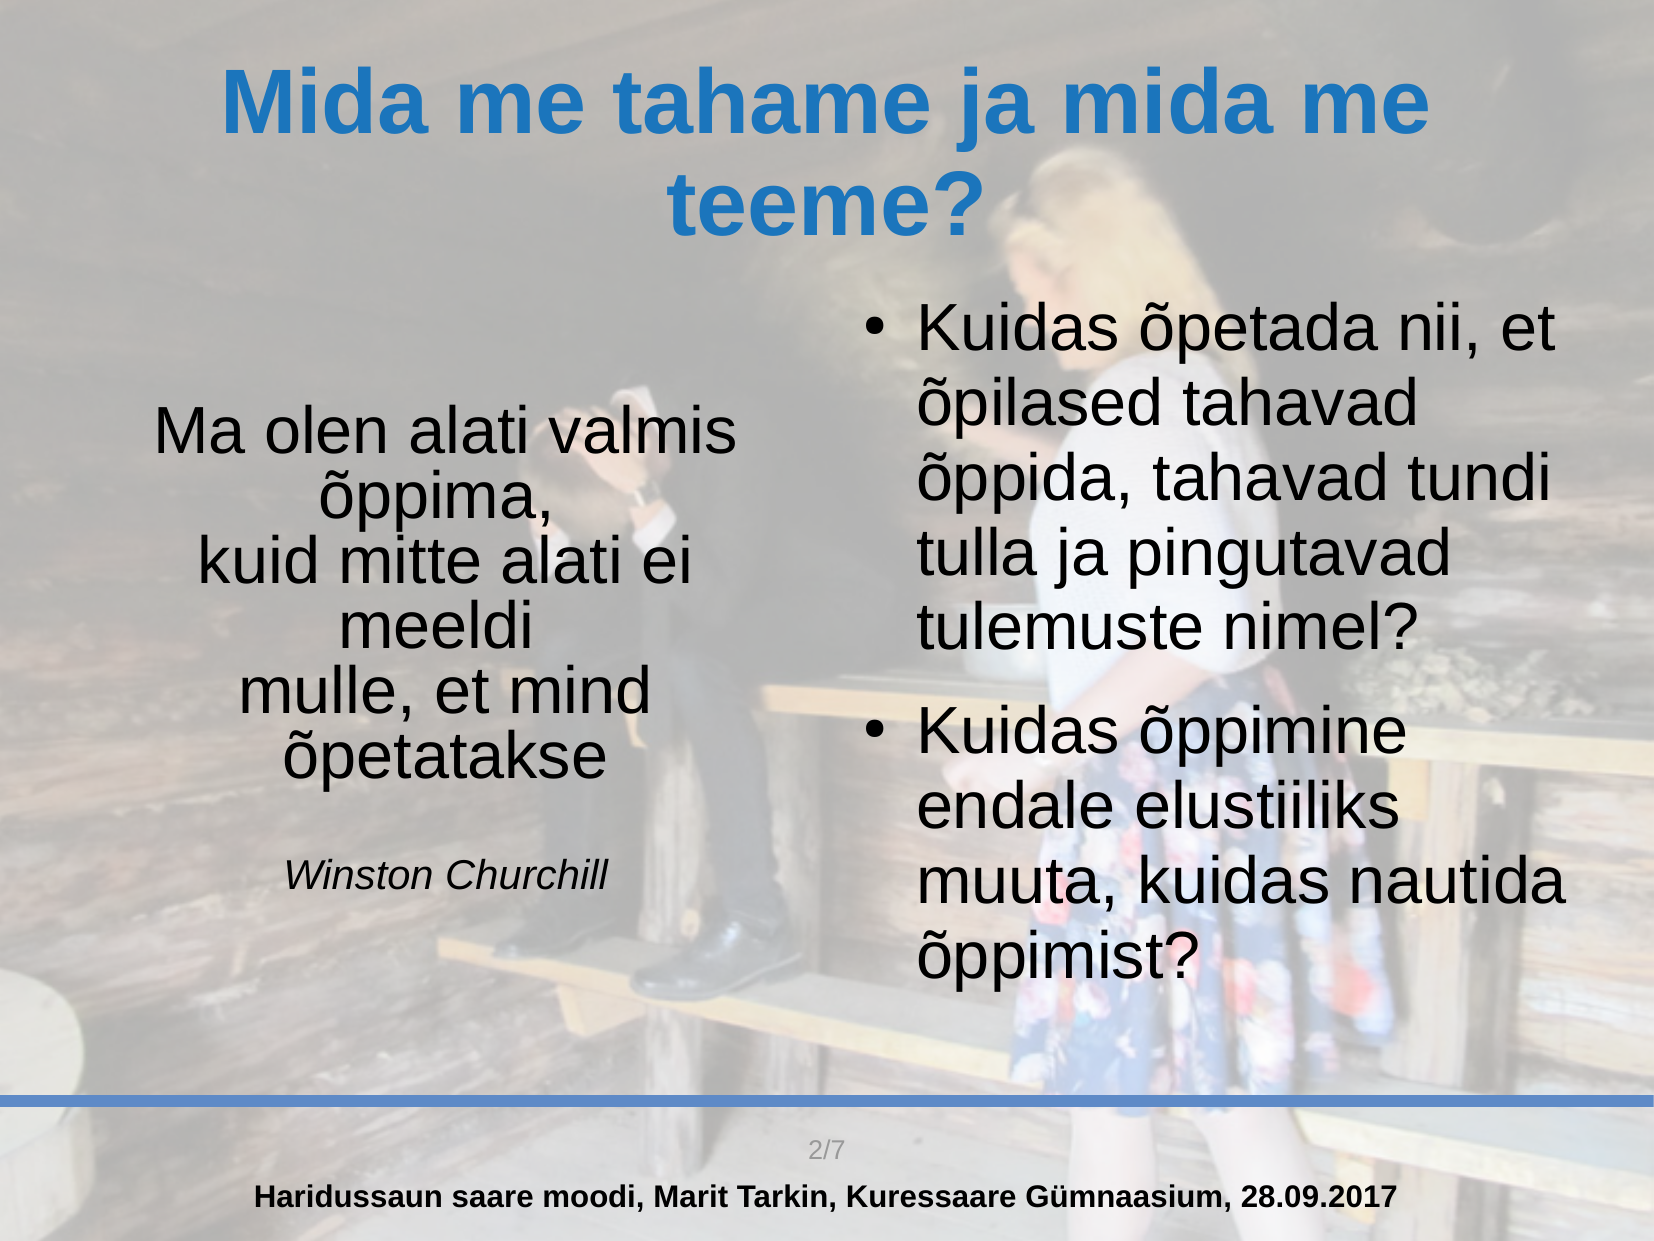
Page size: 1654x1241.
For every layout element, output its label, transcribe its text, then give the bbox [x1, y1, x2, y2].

text_box Ma olen alati valmis õppima, kuid mitte alati ei meeldi mulle, et mind õpetatakse Winston Churchill [82, 290, 809, 1016]
title Mida me tahame ja mida me teeme? [82, 49, 1571, 257]
list Kuidas õpetada nii, et õpilased tahavad õppida, tahavad tundi tulla ja pingutavad tulemuste nimel? Kuidas õppimine endale elustiiliks muuta, kuidas nautida õppimist? [845, 290, 1572, 1010]
